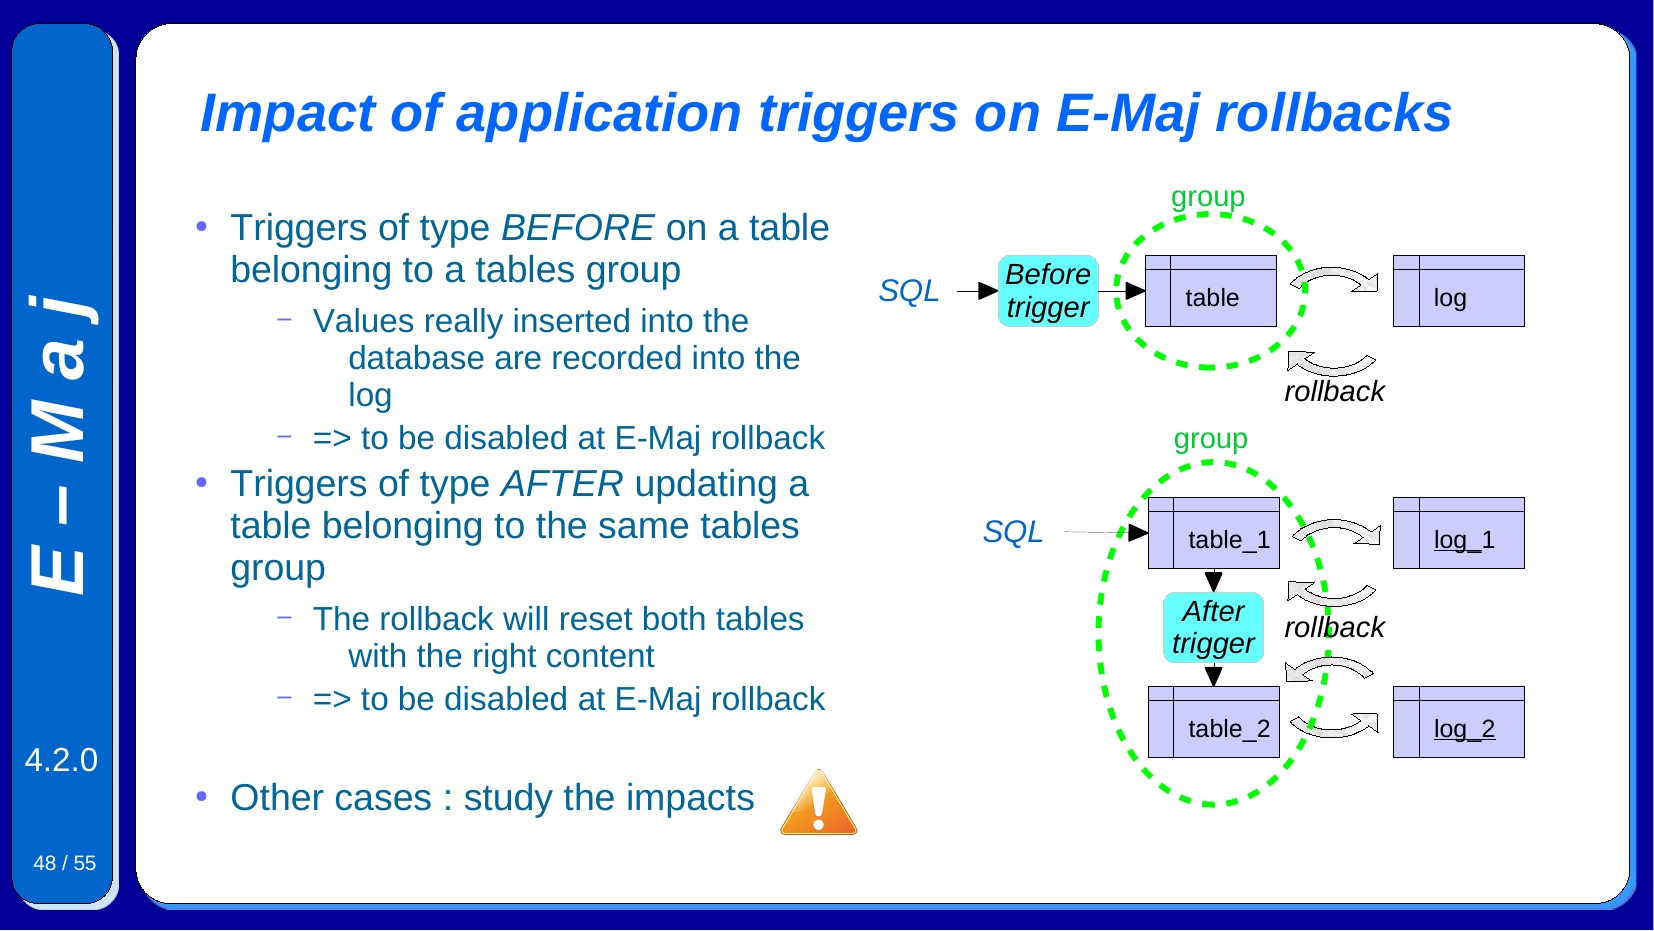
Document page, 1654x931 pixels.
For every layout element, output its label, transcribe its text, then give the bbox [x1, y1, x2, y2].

text_box group [1159, 414, 1264, 463]
title Impact of application triggers on E-Maj rollbacks [200, 34, 1575, 191]
text_box log_2 [1393, 686, 1525, 758]
text_box rollback [1269, 603, 1401, 652]
text_box [1290, 267, 1378, 292]
text_box After trigger [1163, 592, 1264, 663]
text_box group [1156, 172, 1261, 221]
text_box [1344, 355, 1376, 367]
text_box table [1145, 255, 1277, 327]
text_box [1290, 713, 1379, 738]
text_box log [1393, 255, 1525, 327]
text_box [1288, 351, 1324, 367]
text_box [1287, 581, 1376, 603]
picture [767, 753, 871, 857]
text_box SQL [862, 266, 957, 316]
text_box SQL [962, 507, 1065, 557]
text_box [1285, 656, 1374, 682]
text_box table_1 [1148, 497, 1280, 569]
list Triggers of type BEFORE on a table belonging to a tables group Values really inserted into the database are recorded into the log => to be disabled at E-Maj rollback Triggers of type AFTER updating a table belonging to the same tables group The rollback will reset both tables with the right content => to be disabled at E-Maj rollback Other cases : study the impacts [177, 206, 851, 840]
text_box log_1 [1393, 497, 1525, 569]
text_box rollback [1269, 367, 1401, 416]
text_box [1292, 519, 1381, 545]
text_box Before trigger [998, 255, 1099, 327]
text_box table_2 [1148, 686, 1280, 758]
